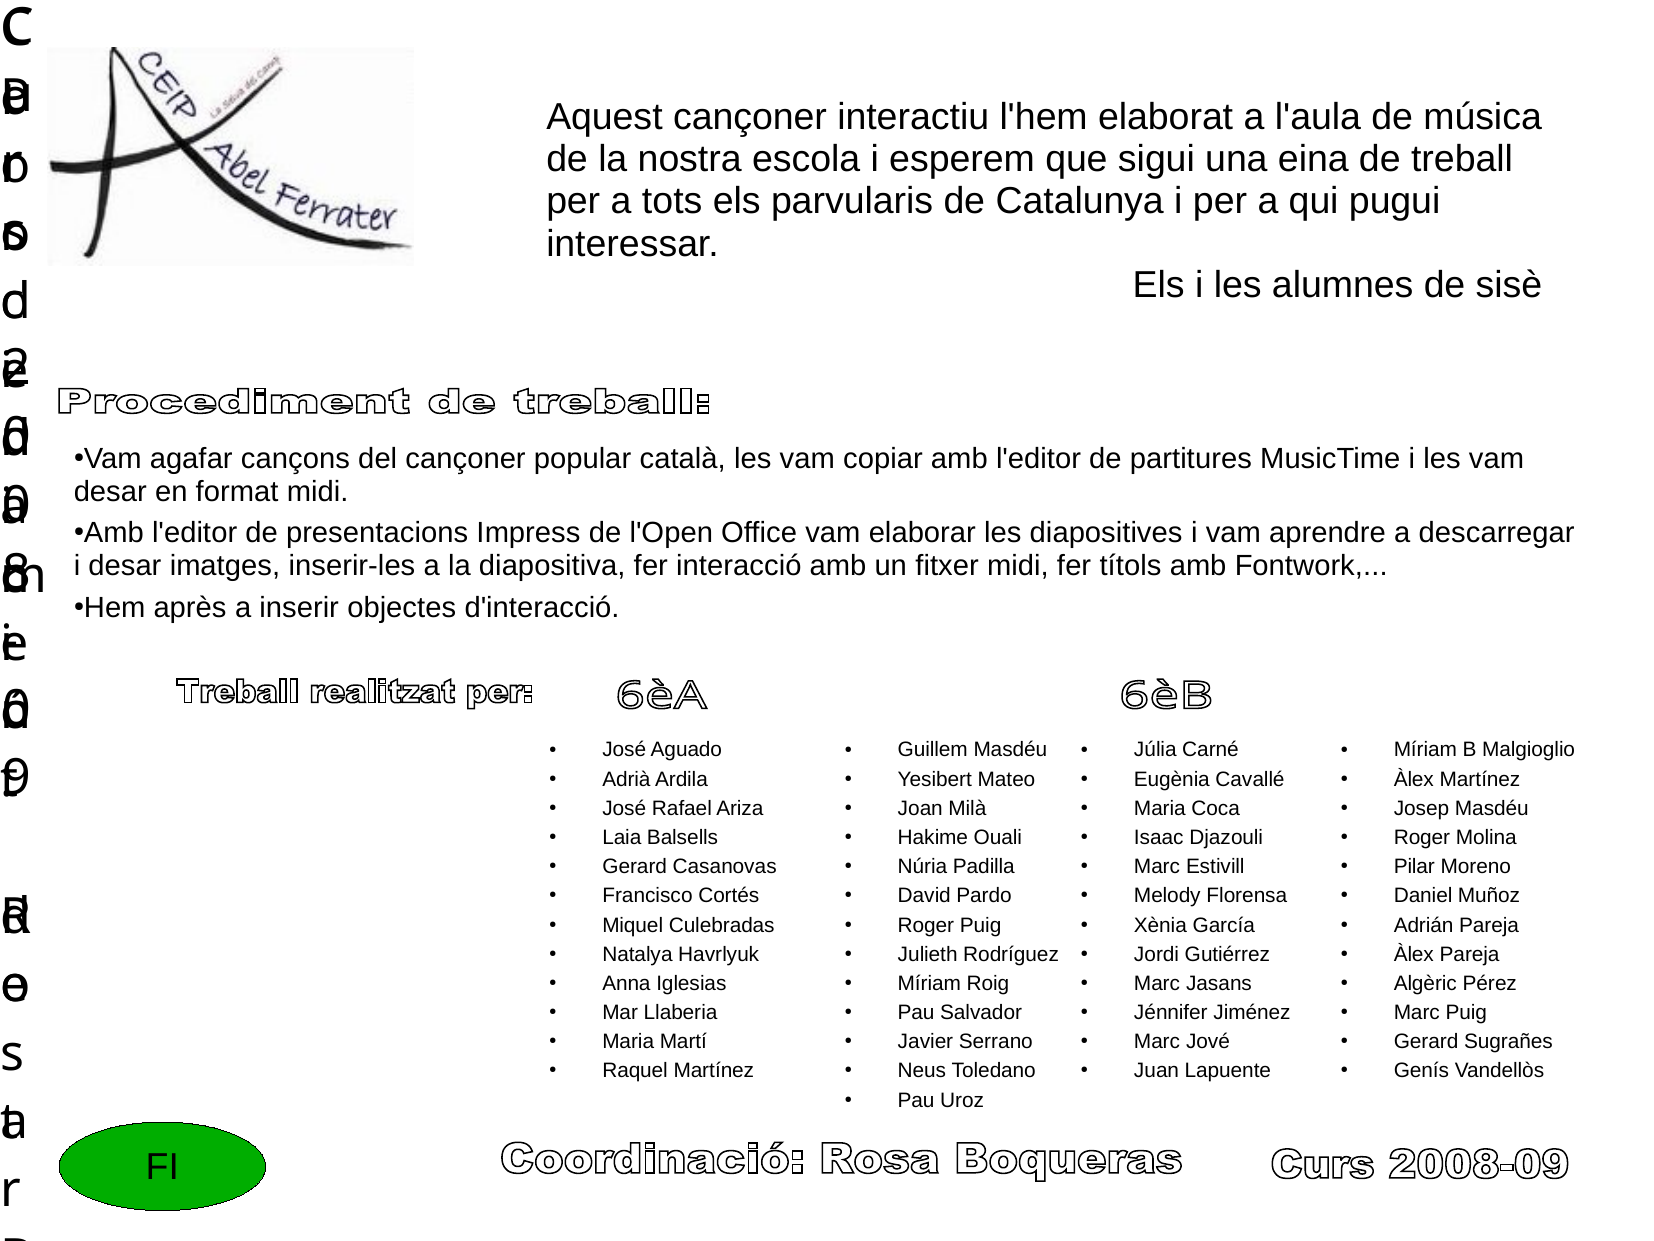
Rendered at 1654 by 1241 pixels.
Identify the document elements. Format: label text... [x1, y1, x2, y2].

text_box [59, 388, 91, 413]
text_box [792, 1151, 802, 1160]
text_box [771, 1142, 783, 1149]
text_box [1019, 1150, 1045, 1182]
text_box 6èA [652, 679, 664, 686]
text_box [614, 1142, 640, 1174]
text_box [280, 679, 286, 702]
text_box 6èB [1184, 681, 1211, 709]
text_box [628, 394, 659, 414]
text_box [1542, 1148, 1568, 1179]
text_box [792, 1164, 802, 1173]
text_box [201, 685, 215, 703]
text_box [1515, 1148, 1540, 1179]
text_box [957, 1142, 987, 1173]
text_box [1333, 1156, 1351, 1178]
text_box [441, 679, 455, 703]
text_box [1109, 1150, 1128, 1173]
text_box 6èA [647, 687, 672, 709]
text_box [177, 679, 199, 703]
text_box [150, 394, 182, 414]
text_box [389, 388, 410, 414]
text_box [1350, 1156, 1374, 1179]
text_box 6èA [618, 680, 643, 709]
text_box [488, 685, 508, 703]
text_box [761, 1150, 789, 1174]
text_box Aquest cançoner interactiu l'hem elaborat a l'aula de música de la nostra escola i esperem que sigui una eina de treball per a tots els parvularis de Catalunya i per a qui pugui interessar. Els i les alumnes de sisè [531, 88, 1565, 325]
text_box [595, 388, 625, 414]
text_box [311, 685, 325, 703]
text_box [1501, 1164, 1513, 1171]
text_box [911, 1150, 938, 1174]
text_box [1473, 1148, 1499, 1179]
text_box 6èB [1157, 679, 1169, 686]
text_box [1445, 1148, 1471, 1179]
text_box [388, 679, 440, 703]
text_box [514, 388, 535, 414]
list Júlia Carné Eugènia Cavallé Maria Coca Isaac Djazouli Marc Estivill Melody Florensa Xènia García Jordi Gutiérrez Marc Jasans Jénnifer Jiménez Marc Jové Juan Lapuente [1062, 738, 1322, 1093]
text_box [236, 679, 256, 703]
text_box [717, 1150, 745, 1174]
text_box Vam agafar cançons del cançoner popular català, les vam copiar amb l'editor de partitures MusicTime i les vam desar en format midi. Amb l'editor de presentacions Impress de l'Open Office vam elaborar les diapositives i vam aprendre a descarregar i desar imatges, inserir-les a la diapositiva, fer interacció amb un fitxer midi, fer títols amb Fontwork,... Hem après a inserir objectes d'interacció. [59, 383, 1595, 632]
text_box [467, 685, 487, 709]
text_box [429, 388, 459, 414]
text_box [1050, 1151, 1075, 1174]
text_box [535, 1150, 563, 1174]
text_box [290, 679, 297, 702]
text_box [356, 394, 385, 413]
text_box [524, 695, 532, 703]
text_box [565, 1150, 592, 1174]
text_box [214, 685, 235, 703]
text_box FI [59, 1122, 266, 1211]
text_box [271, 394, 317, 413]
text_box [697, 395, 709, 403]
text_box [1078, 1150, 1106, 1174]
text_box [184, 394, 216, 414]
text_box [510, 685, 532, 703]
text_box [595, 1150, 614, 1173]
text_box [324, 685, 345, 703]
text_box [1418, 1148, 1443, 1179]
picture [47, 47, 414, 266]
text_box [346, 685, 366, 703]
text_box [748, 1142, 758, 1149]
text_box [748, 1151, 758, 1173]
text_box [254, 395, 266, 413]
text_box [1305, 1157, 1329, 1179]
text_box [659, 1150, 684, 1173]
text_box [501, 1142, 533, 1174]
text_box [688, 1150, 715, 1174]
text_box [463, 394, 495, 414]
list José Aguado Adrià Ardila José Rafael Ariza Laia Balsells Gerard Casanovas Francisco Cortés Miquel Culebradas Natalya Havrlyuk Anna Iglesias Mar Llaberia Maria Martí Raquel Martínez [531, 738, 827, 1079]
list Míriam B Malgioglio Àlex Martínez Josep Masdéu Roger Molina Pilar Moreno Daniel Muñoz Adrián Pareja Àlex Pareja Algèric Pérez Marc Puig Gerard Sugrañes Genís Vandellòs [1322, 738, 1595, 1093]
text_box [560, 394, 591, 414]
text_box [1389, 1148, 1415, 1178]
text_box [1127, 1150, 1155, 1174]
text_box [369, 679, 375, 702]
text_box [95, 394, 117, 413]
text_box [1272, 1148, 1302, 1179]
text_box [697, 406, 709, 413]
text_box [379, 685, 386, 703]
text_box [254, 388, 266, 394]
text_box [681, 389, 691, 413]
text_box [645, 1151, 655, 1173]
text_box [990, 1150, 1017, 1174]
text_box [822, 1142, 854, 1173]
text_box 6èB [1122, 680, 1147, 709]
text_box [116, 394, 148, 414]
text_box [321, 394, 353, 414]
text_box [855, 1150, 882, 1174]
list Guillem Masdéu Yesibert Mateo Joan Milà Hakime Ouali Núria Padilla David Pardo Roger Puig Julieth Rodríguez Míriam Roig Pau Salvador Javier Serrano Neus Toledano Pau Uroz [826, 738, 1063, 1123]
text_box [884, 1150, 909, 1174]
text_box [664, 389, 674, 413]
text_box [645, 1142, 655, 1149]
text_box [1156, 1150, 1182, 1174]
text_box [219, 388, 249, 414]
text_box [257, 685, 277, 703]
text_box 6èB [1152, 687, 1177, 709]
text_box [538, 394, 560, 413]
text_box 6èA [673, 680, 707, 709]
